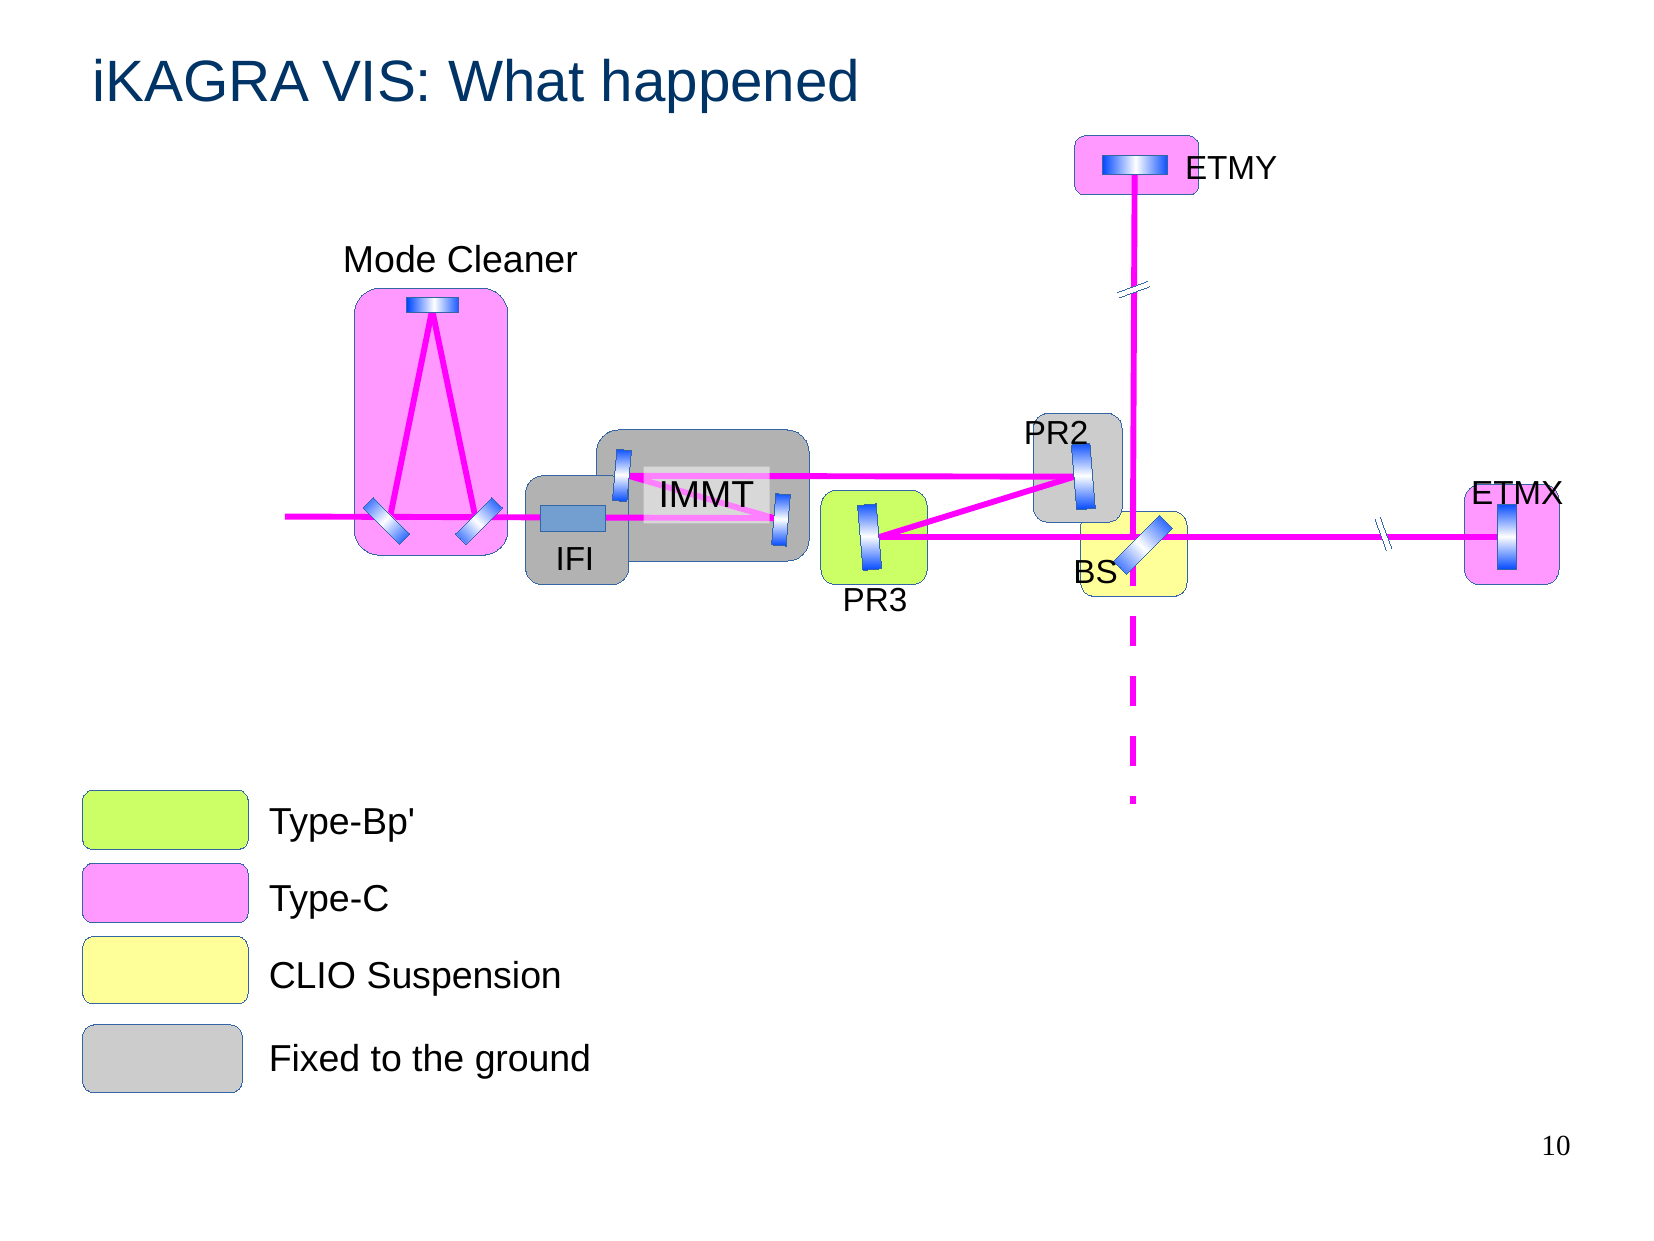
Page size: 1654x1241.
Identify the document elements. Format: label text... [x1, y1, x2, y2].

text_box iKAGRA VIS: What happened [77, 41, 893, 121]
text_box [1033, 480, 1050, 486]
text_box [82, 936, 249, 1004]
text_box IMMT [643, 466, 770, 524]
text_box [1074, 135, 1198, 195]
text_box [903, 526, 928, 534]
text_box [820, 490, 928, 582]
text_box [82, 863, 249, 923]
text_box IFI [540, 532, 644, 585]
text_box [1080, 511, 1188, 597]
text_box PR3 [827, 574, 923, 627]
text_box [1376, 518, 1391, 551]
text_box [82, 790, 249, 850]
text_box [1033, 413, 1130, 534]
text_box ETMY [1170, 141, 1293, 194]
text_box [82, 1024, 243, 1093]
text_box [525, 429, 810, 585]
text_box PR2 [1008, 406, 1109, 459]
text_box ETMX [1456, 467, 1579, 520]
text_box Fixed to the ground [253, 1029, 606, 1087]
text_box Type-C [253, 870, 405, 928]
text_box [1118, 281, 1151, 297]
text_box Type-Bp' [254, 793, 431, 851]
text_box Mode Cleaner [328, 231, 593, 289]
text_box [1464, 520, 1560, 585]
text_box CLIO Suspension [253, 947, 577, 1004]
text_box [354, 289, 508, 556]
text_box BS [1058, 546, 1133, 599]
